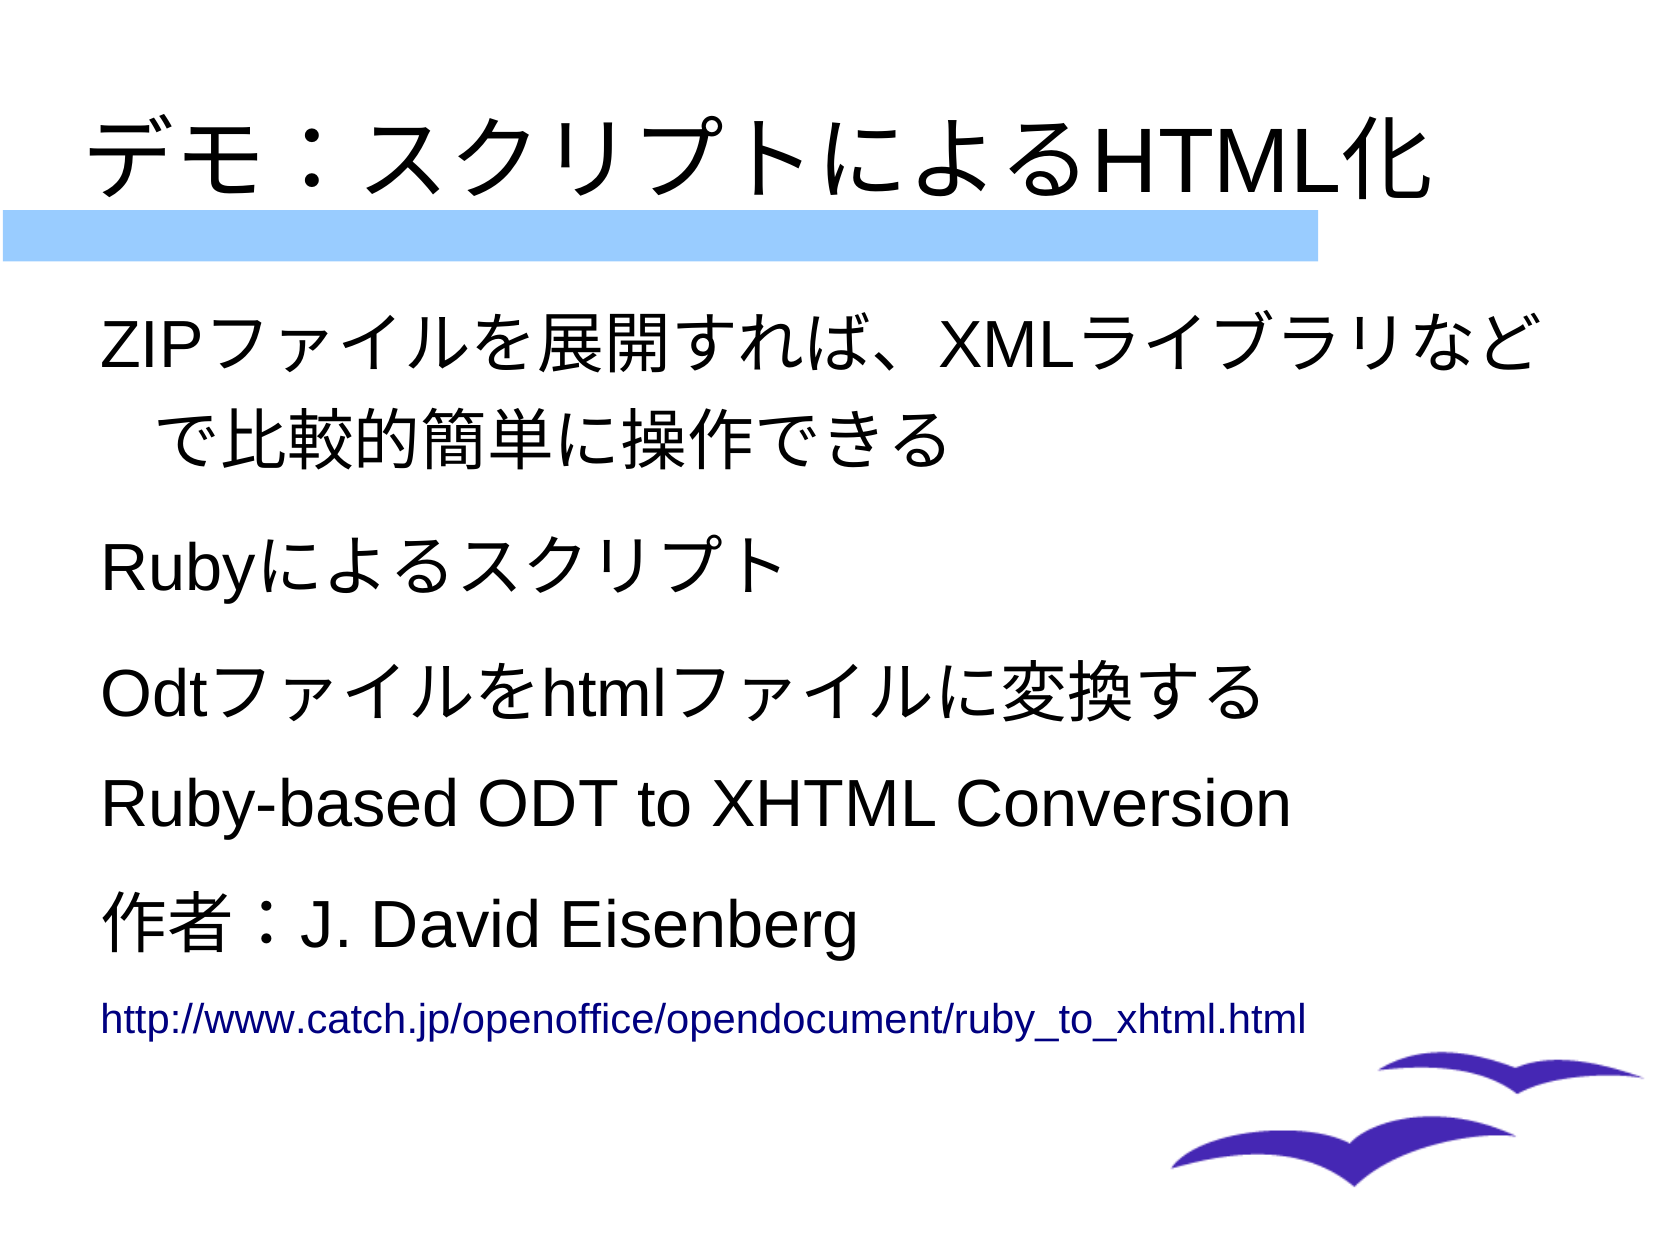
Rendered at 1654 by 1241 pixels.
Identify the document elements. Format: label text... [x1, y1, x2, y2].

list ZIPファイルを展開すれば、XMLライブラリなどで比較的簡単に操作できる Rubyによるスクリプト Odtファイルをhtmlファイルに変換する Ruby-based ODT to XHTML Conversion 作者：J. David Eisenberg http://www.catch.jp/openoffice/opendocument/ruby_to_xhtml.html [82, 290, 1571, 1109]
title デモ：スクリプトによるHTML化 [82, 56, 1571, 250]
text_box [2, 210, 1319, 262]
picture [1166, 1044, 1654, 1192]
